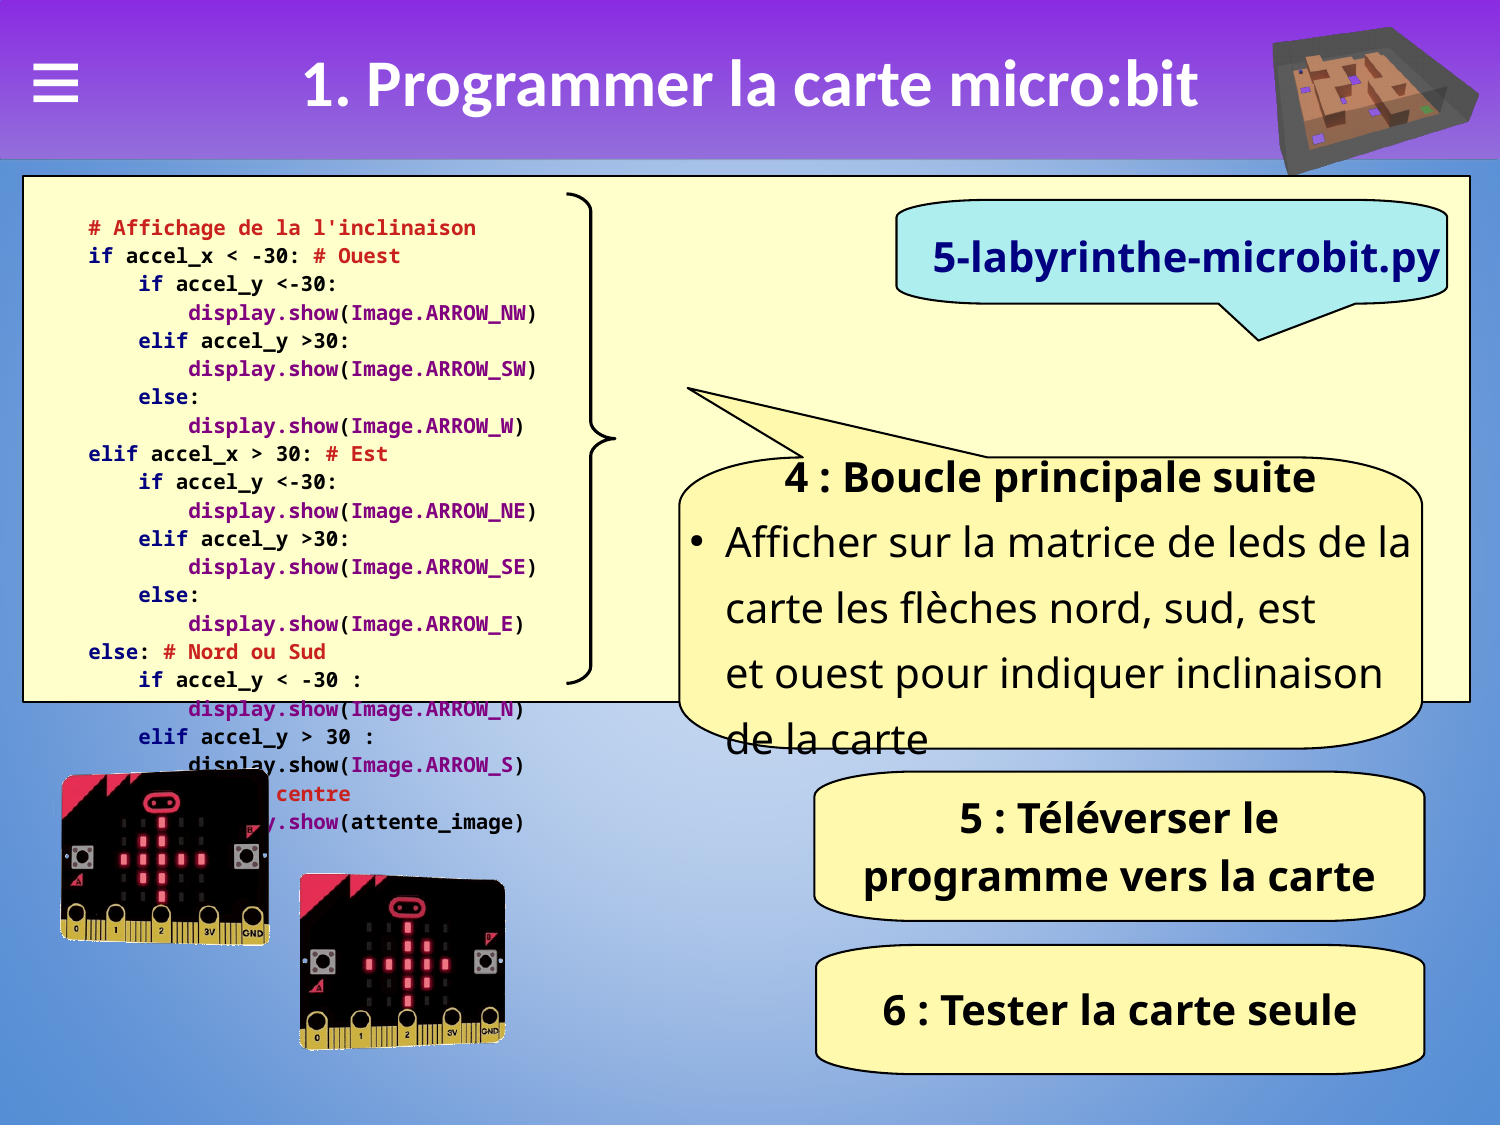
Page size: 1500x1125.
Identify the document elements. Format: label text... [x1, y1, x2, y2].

text_box ≡ [14, 23, 101, 141]
picture [0, 27, 1500, 1125]
text_box 6 : Tester la carte seule [816, 944, 1425, 1075]
text_box # Affichage de la l'inclinaison if accel_x < -30: # Ouest if accel_y <-30: display.show(Image.ARROW_NW) elif accel_y >30: display.show(Image.ARROW_SW) else: display.show(Image.ARROW_W) elif accel_x > 30: # Est if accel_y <-30: display.show(Image.ARROW_NE) elif accel_y >30: display.show(Image.ARROW_SE) else: display.show(Image.ARROW_E) else: # Nord ou Sud if accel_y < -30 : display.show(Image.ARROW_N) elif accel_y > 30 : display.show(Image.ARROW_S) else: # Au centre display.show(attente_image) sleep(100) [22, 176, 1470, 703]
text_box 4 : Boucle principale suite Afficher sur la matrice de leds de la carte les flèches nord, sud, est et ouest pour indiquer inclinaison de la carte [679, 387, 1423, 749]
text_box 5-labyrinthe-microbit.py [896, 199, 1448, 341]
text_box 1. Programmer la carte micro:bit [0, 0, 1500, 159]
text_box 5 : Téléverser le programme vers la carte [814, 771, 1425, 921]
